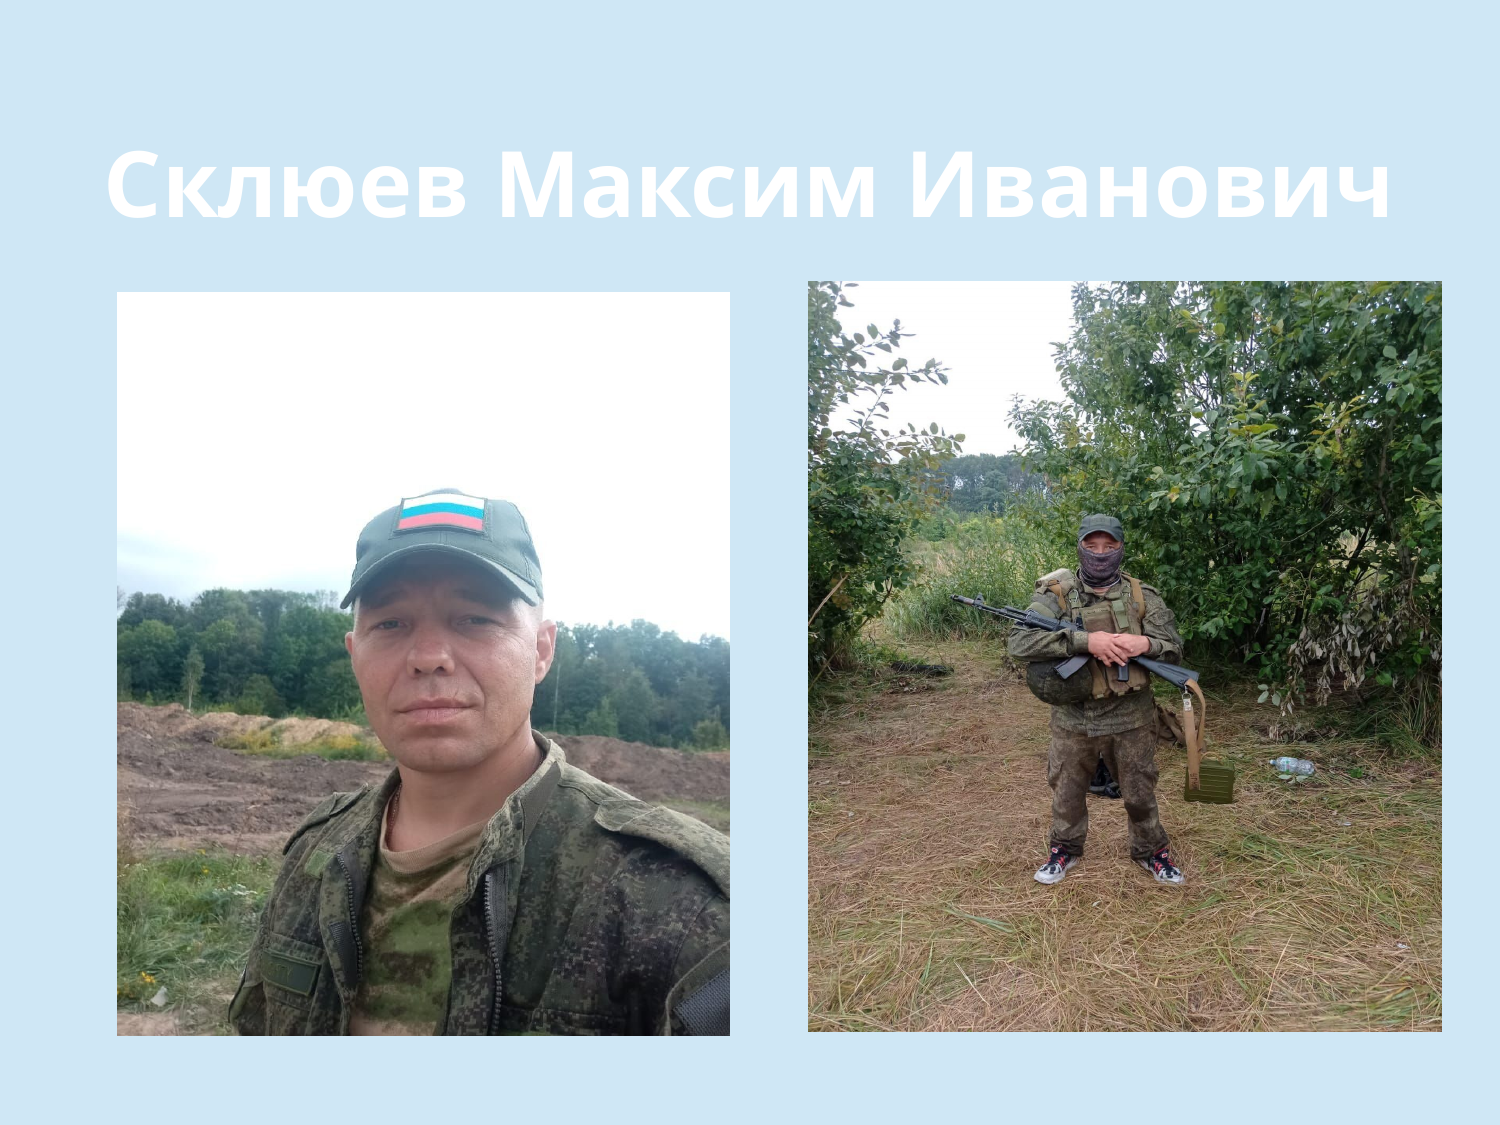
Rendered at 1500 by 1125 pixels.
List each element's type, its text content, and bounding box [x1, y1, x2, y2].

title Склюев Максим Иванович [29, 8, 1471, 197]
list [70, 199, 762, 1010]
picture [808, 281, 1442, 1032]
picture [117, 1010, 730, 1036]
